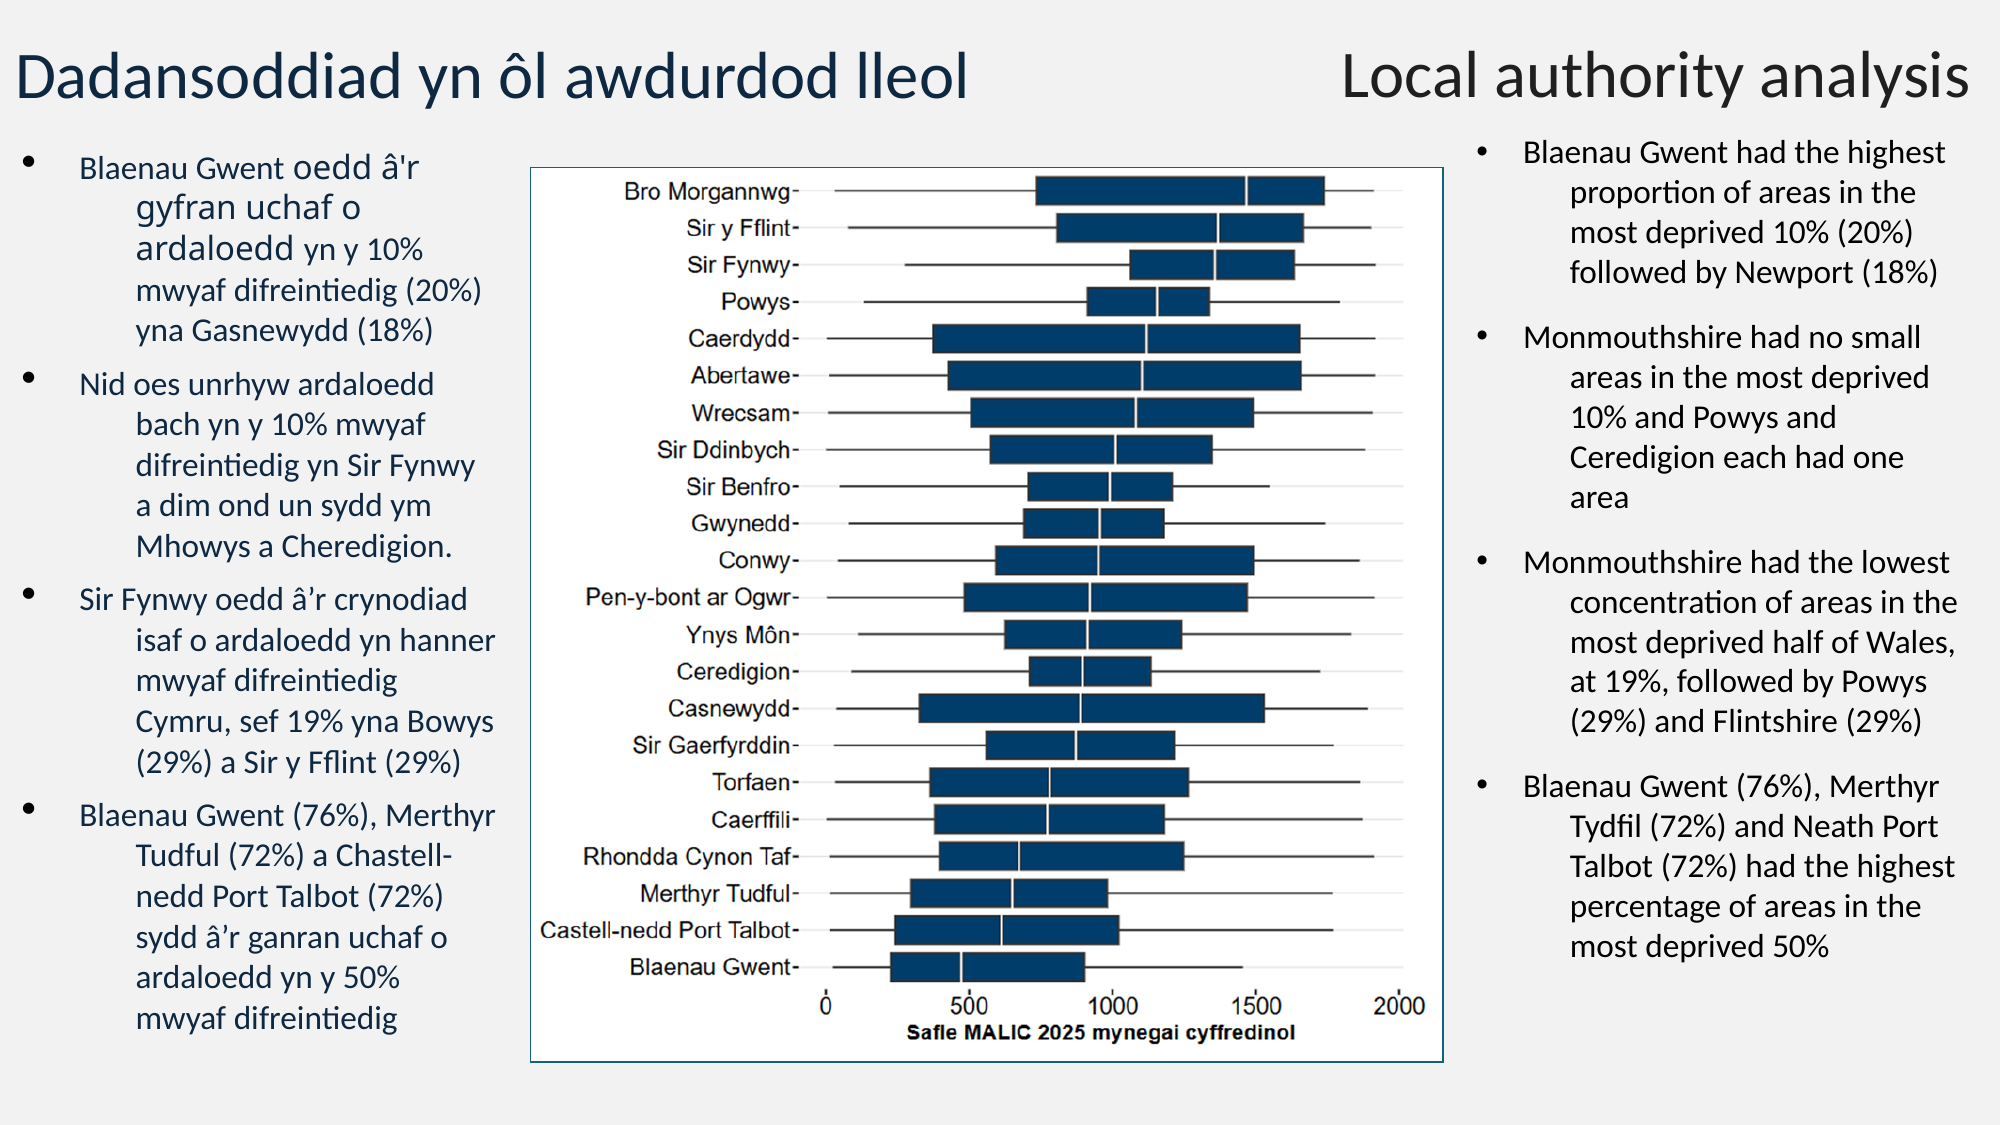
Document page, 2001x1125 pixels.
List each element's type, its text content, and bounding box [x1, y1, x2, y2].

picture [531, 168, 1443, 1062]
text_box Blaenau Gwent oedd â'r gyfran uchaf o ardaloedd yn y 10% mwyaf difreintiedig (20%) yna Gasnewydd (18%) Nid oes unrhyw ardaloedd bach yn y 10% mwyaf difreintiedig yn Sir Fynwy a dim ond un sydd ym Mhowys a Cheredigion. Sir Fynwy oedd â’r crynodiad isaf o ardaloedd yn hanner mwyaf difreintiedig Cymru, sef 19% yna Bowys (29%) a Sir y Fflint (29%) Blaenau Gwent (76%), Merthyr Tudful (72%) a Chastell-nedd Port Talbot (72%) sydd â’r ganran uchaf o ardaloedd yn y 50% mwyaf difreintiedig [8, 137, 512, 1031]
text_box Dadansoddiad yn ôl awdurdod lleol [0, 24, 1071, 121]
text_box Local authority analysis [1326, 23, 2000, 120]
text_box Blaenau Gwent had the highest proportion of areas in the most deprived 10% (20%) followed by Newport (18%) Monmouthshire had no small areas in the most deprived 10% and Powys and Ceredigion each had one area Monmouthshire had the lowest concentration of areas in the most deprived half of Wales, at 19%, followed by Powys (29%) and Flintshire (29%) Blaenau Gwent (76%), Merthyr Tydfil (72%) and Neath Port Talbot (72%) had the highest percentage of areas in the most deprived 50% [1461, 123, 1978, 1068]
